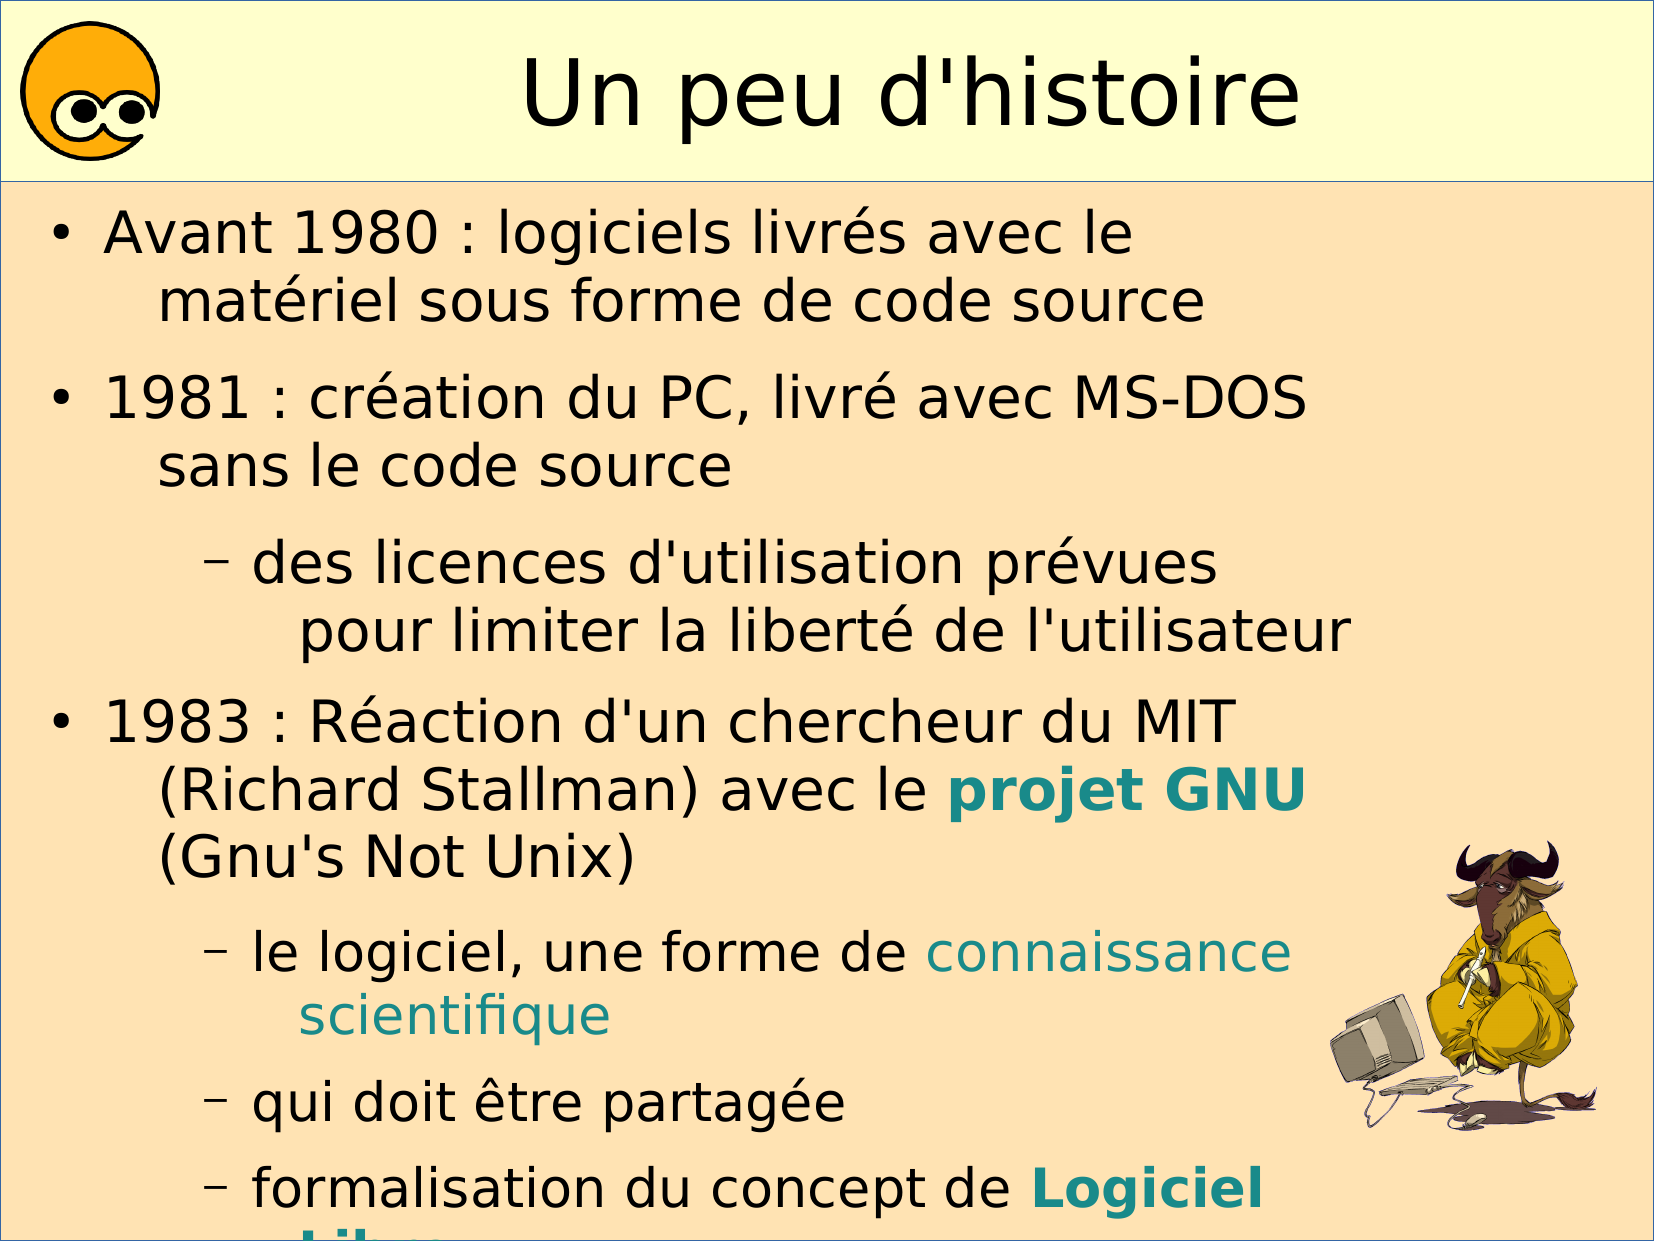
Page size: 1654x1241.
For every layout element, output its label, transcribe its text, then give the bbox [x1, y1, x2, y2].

title Un peu d'histoire [203, 33, 1620, 154]
list Avant 1980 : logiciels livrés avec le matériel sous forme de code source 1981 : création du PC, livré avec MS-DOS sans le code source des licences d'utilisation prévues pour limiter la liberté de l'utilisateur 1983 : Réaction d'un chercheur du MIT (Richard Stallman) avec le projet GNU (Gnu's Not Unix) le logiciel, une forme de connaissance scientifique qui doit être partagée formalisation du concept de Logiciel Libre [15, 199, 1355, 1221]
picture [1300, 833, 1618, 1138]
picture [20, 21, 160, 161]
